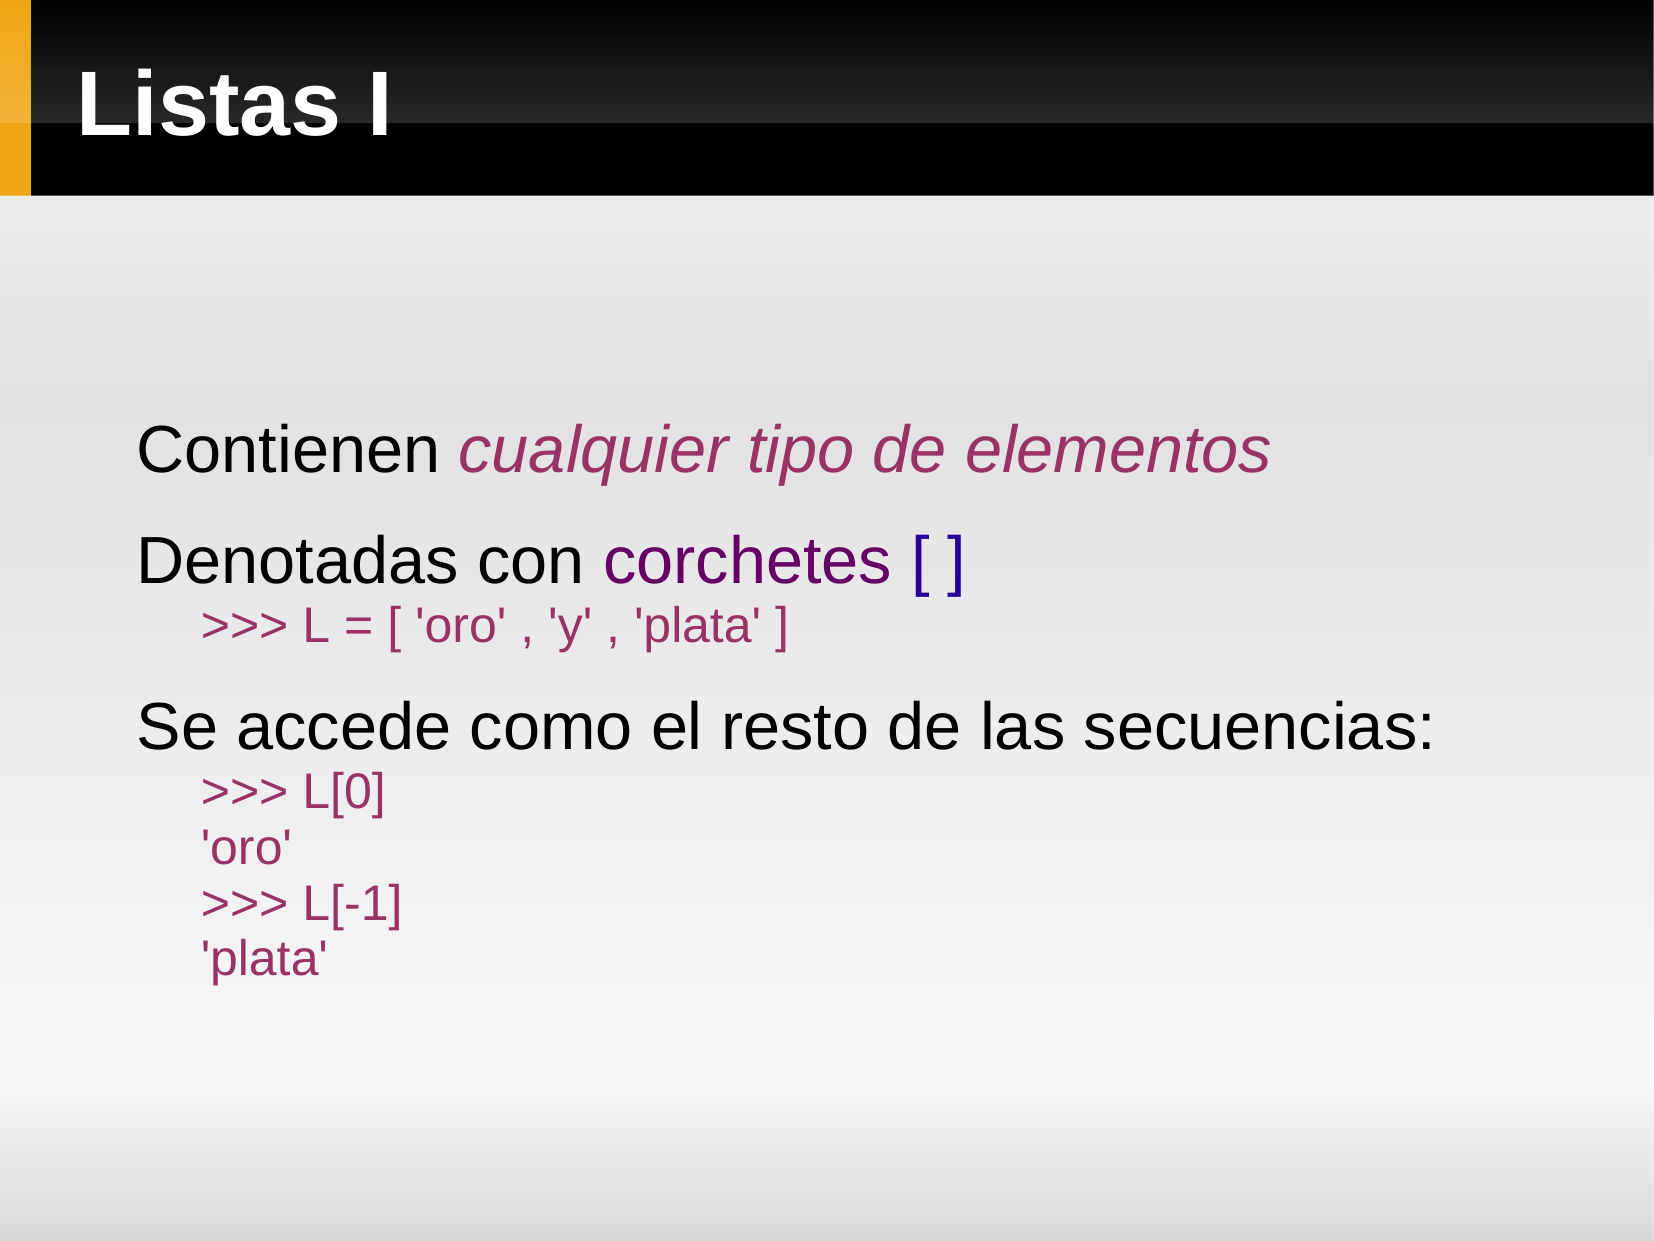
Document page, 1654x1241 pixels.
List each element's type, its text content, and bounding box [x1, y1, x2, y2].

picture [0, 0, 1654, 1241]
subtitle Contienen cualquier tipo de elementos Denotadas con corchetes [ ] >>> L = [ 'oro' , 'y' , 'plata' ] Se accede como el resto de las secuencias: >>> L[0] 'oro' >>> L[-1] 'plata' [82, 297, 1571, 1102]
title Listas I [76, 7, 1565, 200]
